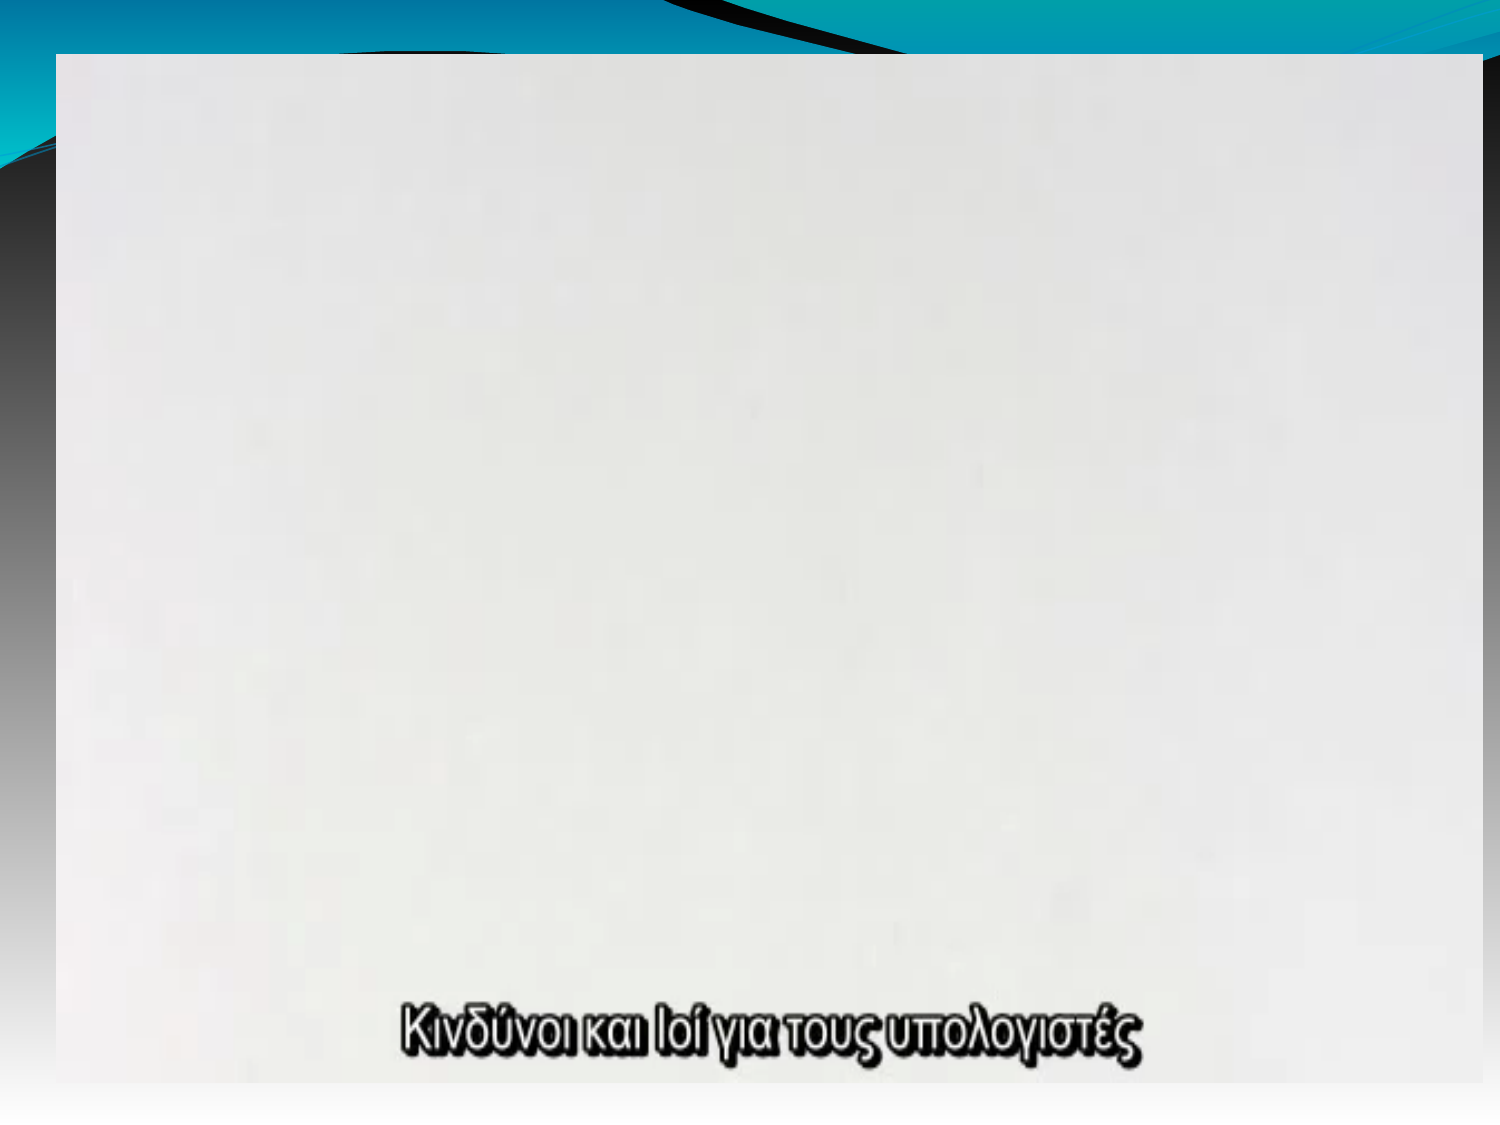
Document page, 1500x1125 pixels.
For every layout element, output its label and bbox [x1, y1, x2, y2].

picture [56, 53, 1483, 1083]
